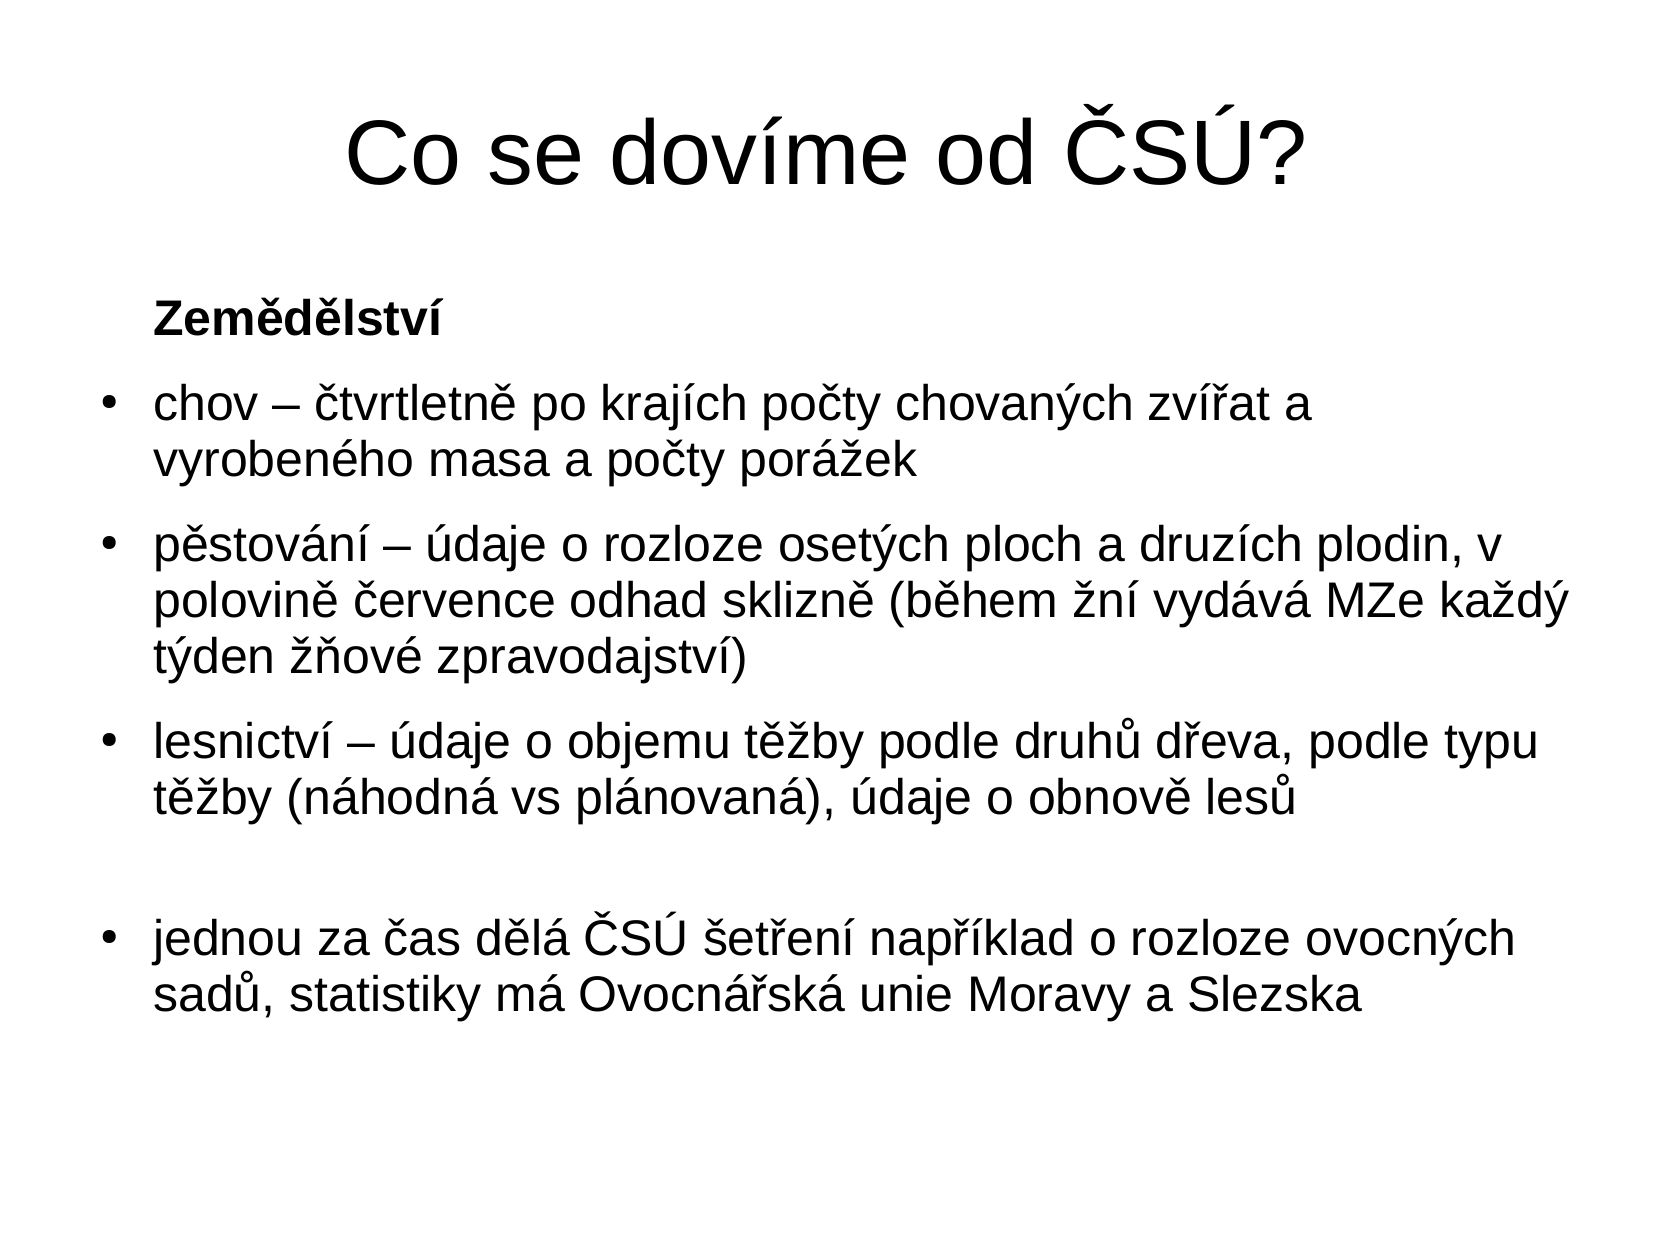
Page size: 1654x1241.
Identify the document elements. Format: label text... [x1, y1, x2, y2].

title Co se dovíme od ČSÚ? [82, 49, 1571, 257]
list Zemědělství chov – čtvrtletně po krajích počty chovaných zvířat a vyrobeného masa a počty porážek pěstování – údaje o rozloze osetých ploch a druzích plodin, v polovině července odhad sklizně (během žní vydává MZe každý týden žňové zpravodajství) lesnictví – údaje o objemu těžby podle druhů dřeva, podle typu těžby (náhodná vs plánovaná), údaje o obnově lesů jednou za čas dělá ČSÚ šetření například o rozloze ovocných sadů, statistiky má Ovocnářská unie Moravy a Slezska [82, 290, 1571, 1109]
